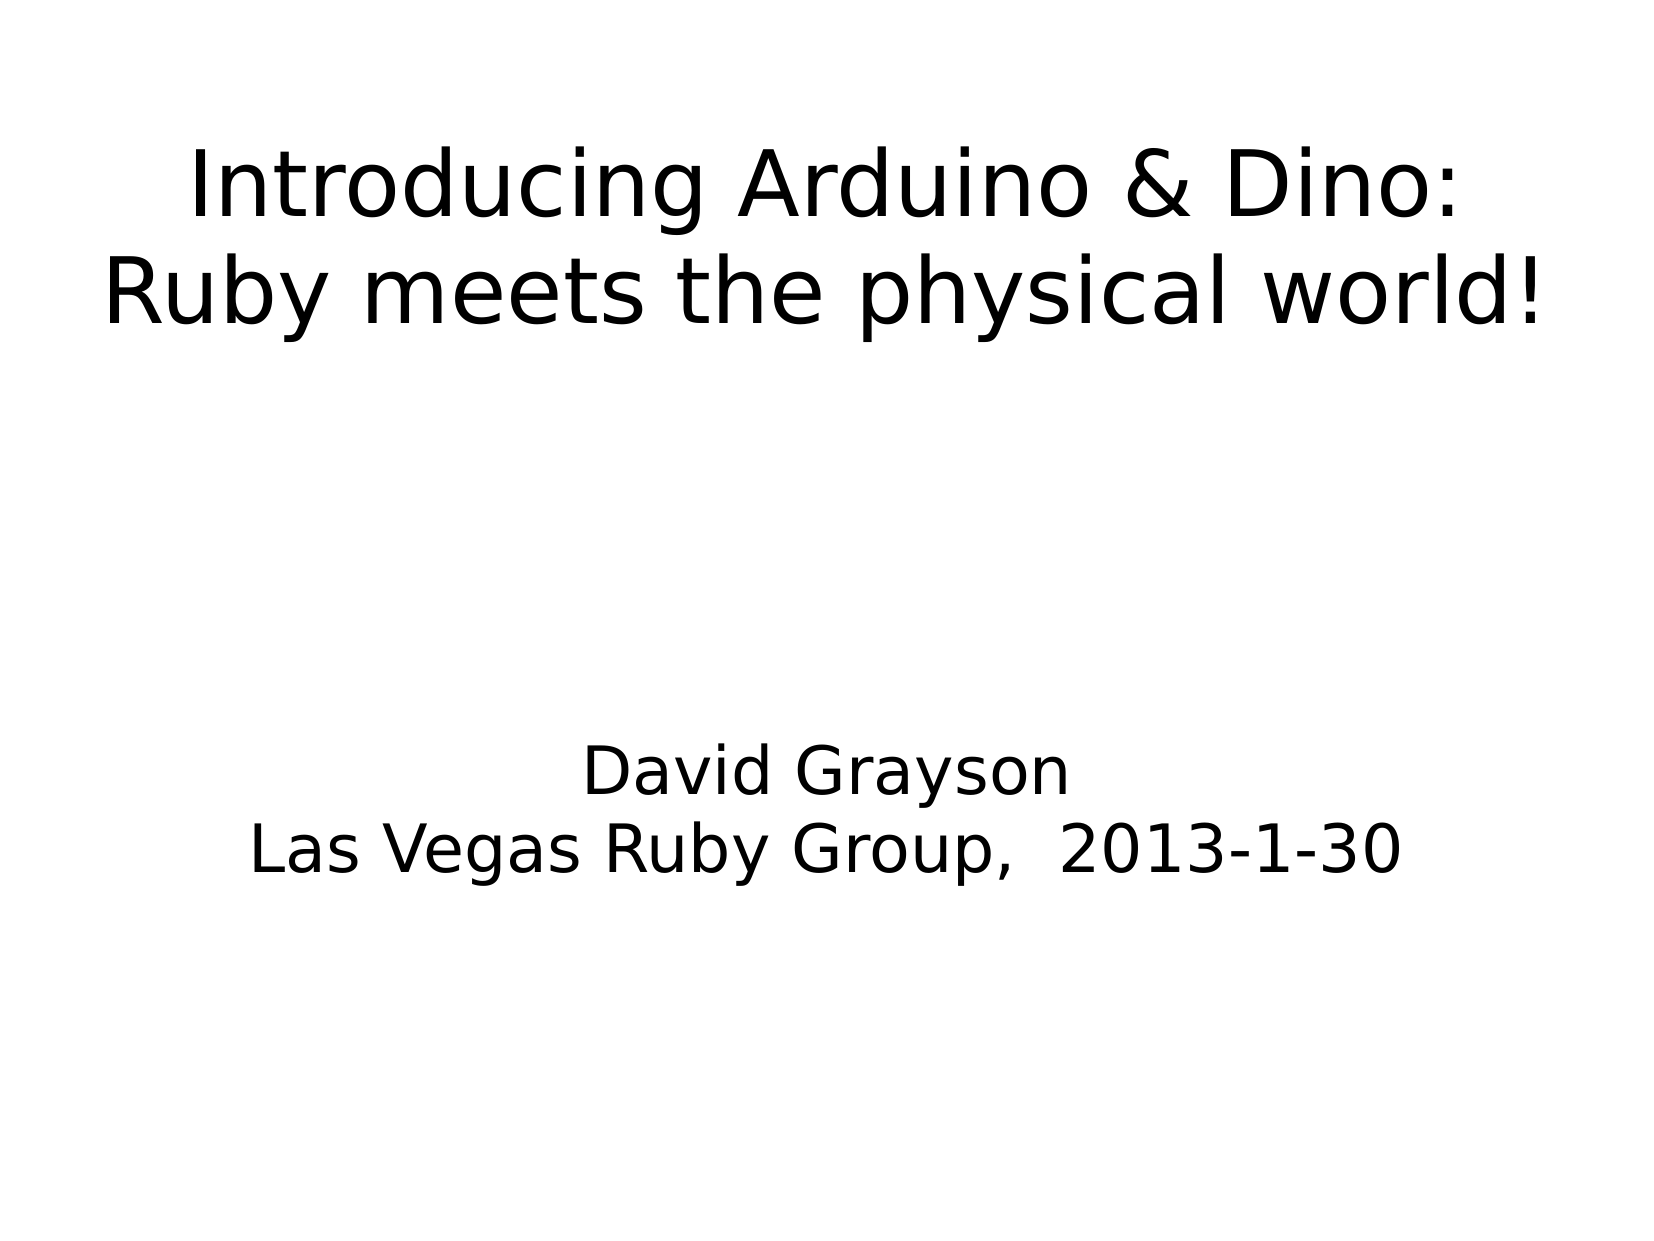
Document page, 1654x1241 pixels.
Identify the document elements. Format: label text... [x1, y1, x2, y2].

title Introducing Arduino & Dino: Ruby meets the physical world! [82, 130, 1571, 346]
subtitle David Grayson Las Vegas Ruby Group, 2013-1-30 [0, 450, 1654, 1171]
